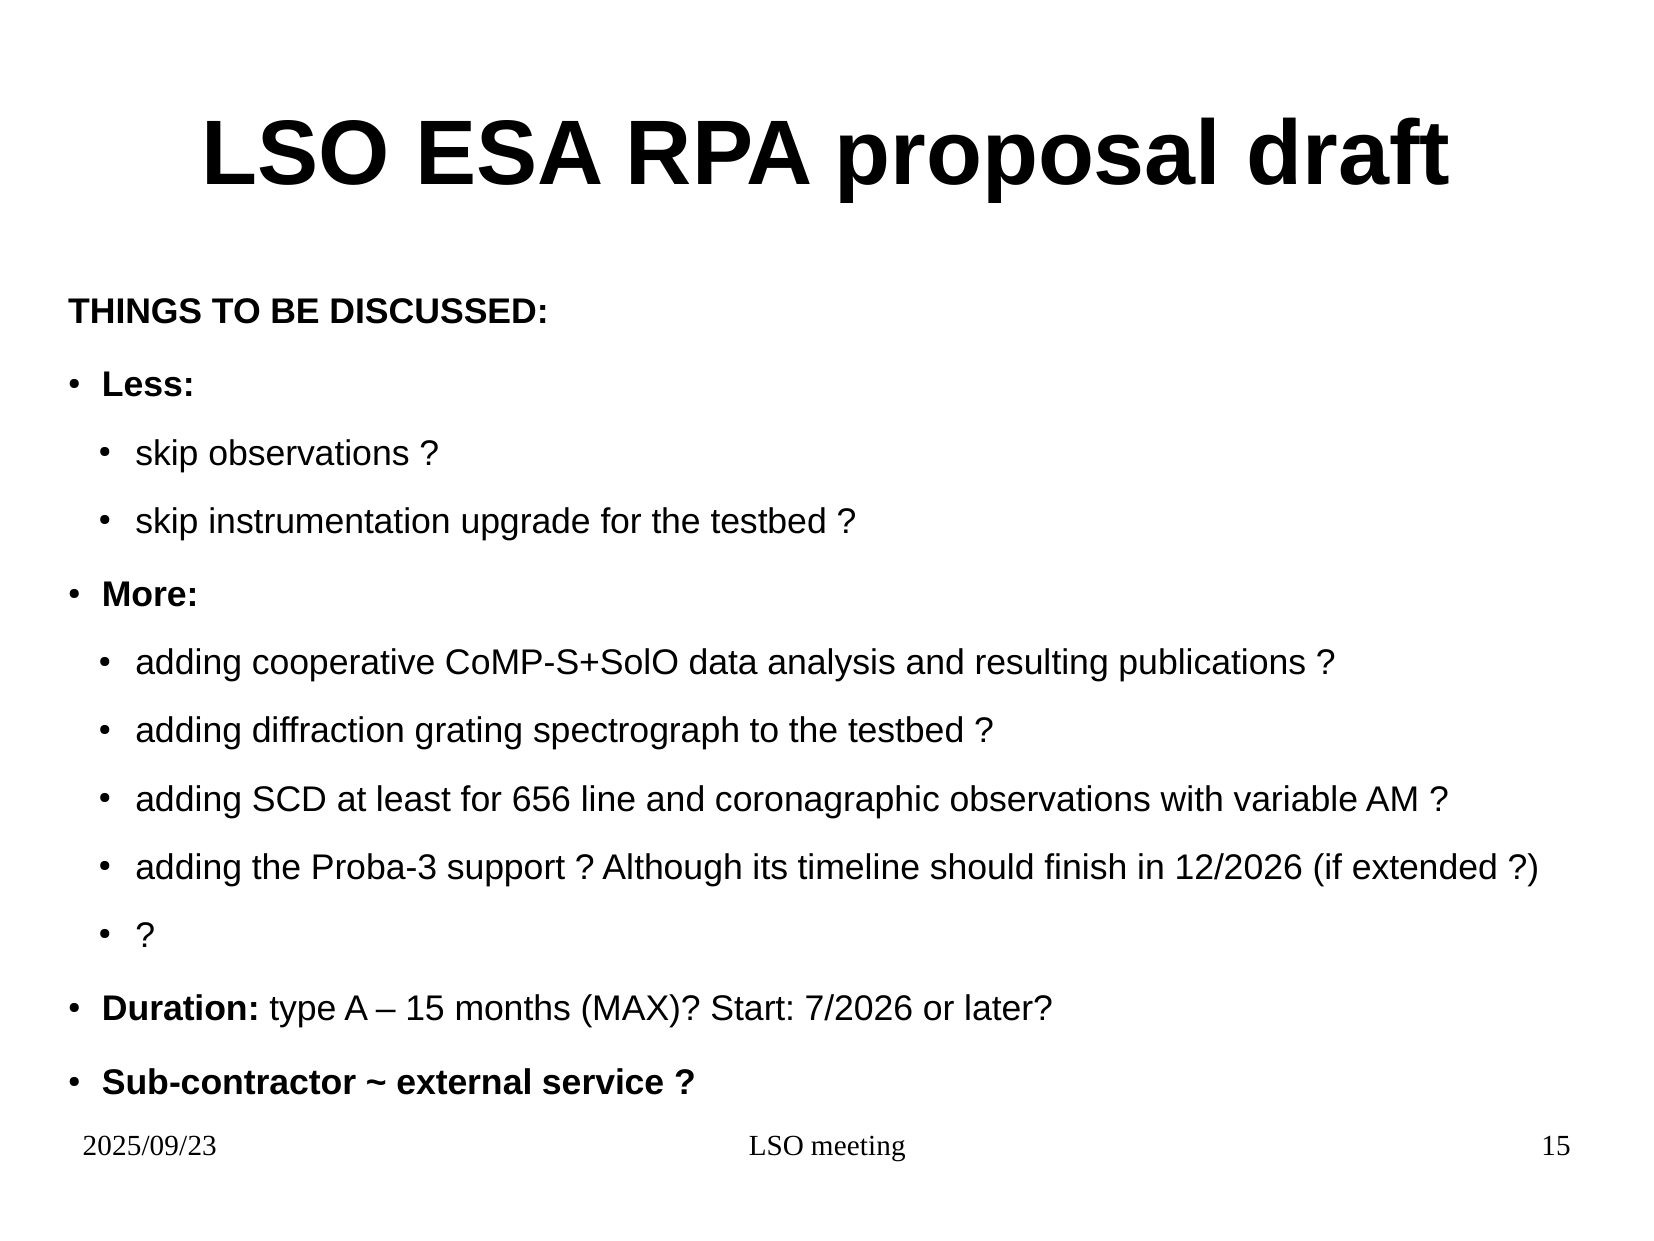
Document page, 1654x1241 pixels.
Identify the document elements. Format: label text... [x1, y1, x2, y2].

title LSO ESA RPA proposal draft [82, 49, 1571, 257]
list THINGS TO BE DISCUSSED: Less: skip observations ? skip instrumentation upgrade for the testbed ? More: adding cooperative CoMP-S+SolO data analysis and resulting publications ? adding diffraction grating spectrograph to the testbed ? adding SCD at least for 656 line and coronagraphic observations with variable AM ? adding the Proba-3 support ? Although its timeline should finish in 12/2026 (if extended ?) ? Duration: type A – 15 months (MAX)? Start: 7/2026 or later? Sub-contractor ~ external service ? [68, 285, 1557, 1111]
